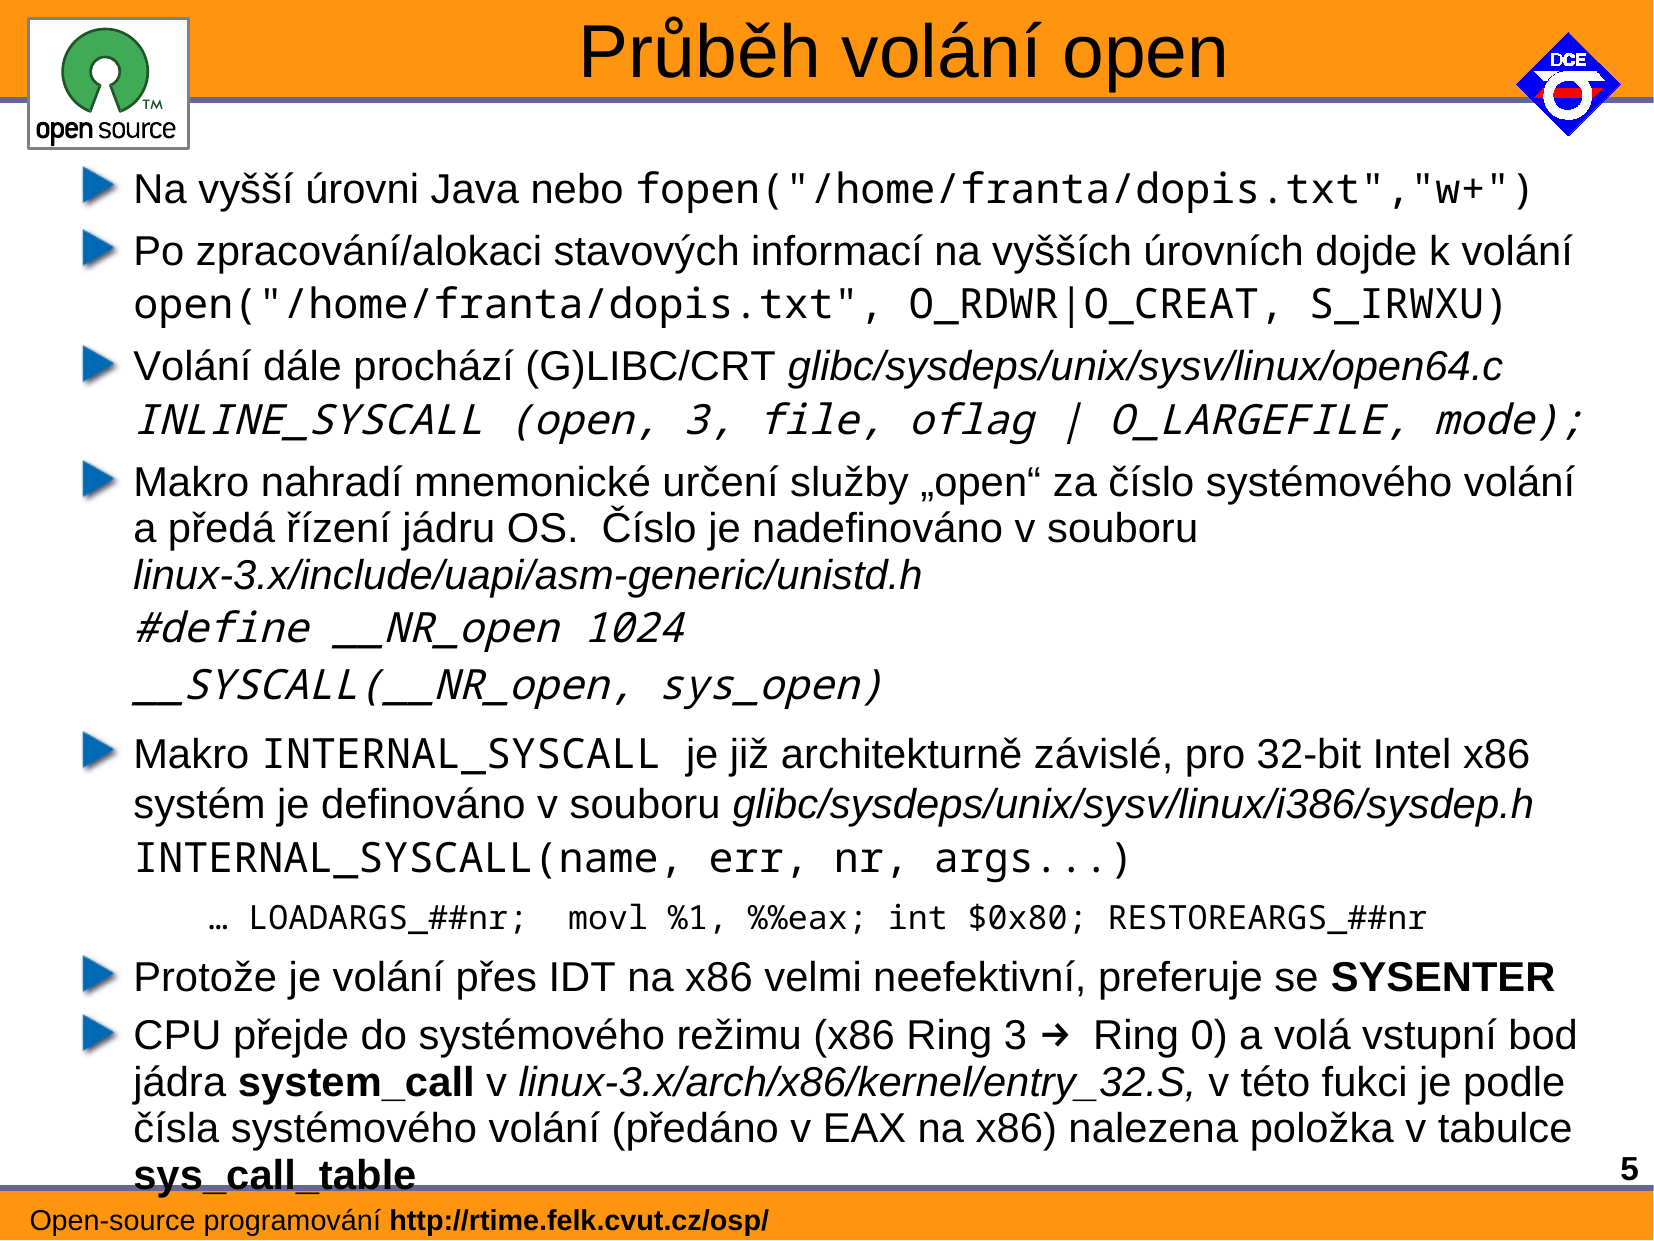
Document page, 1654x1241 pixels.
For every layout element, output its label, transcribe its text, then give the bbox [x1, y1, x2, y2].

list Na vyšší úrovni Java nebo fopen("/home/franta/dopis.txt","w+") Po zpracování/alokaci stavových informací na vyšších úrovních dojde k volání open("/home/franta/dopis.txt", O_RDWR|O_CREAT, S_IRWXU) Volání dále prochází (G)LIBC/CRT glibc/sysdeps/unix/sysv/linux/open64.c INLINE_SYSCALL (open, 3, file, oflag | O_LARGEFILE, mode); Makro nahradí mnemonické určení služby „open“ za číslo systémového volání a předá řízení jádru OS. Číslo je nadefinováno v souboru linux-3.x/include/uapi/asm-generic/unistd.h #define __NR_open 1024 __SYSCALL(__NR_open, sys_open) Makro INTERNAL_SYSCALL je již architekturně závislé, pro 32-bit Intel x86 systém je definováno v souboru glibc/sysdeps/unix/sysv/linux/i386/sysdep.h INTERNAL_SYSCALL(name, err, nr, args...) … LOADARGS_##nr; movl %1, %%eax; int $0x80; RESTOREARGS_##nr Protože je volání přes IDT na x86 velmi neefektivní, preferuje se SYSENTER CPU přejde do systémového režimu (x86 Ring 3 → Ring 0) a volá vstupní bod jádra system_call v linux-3.x/arch/x86/kernel/entry_32.S, v této fukci je podle čísla systémového volání (předáno v EAX na x86) nalezena položka v tabulce sys_call_table [62, 158, 1586, 1186]
title Průběh volání open [178, 4, 1631, 98]
